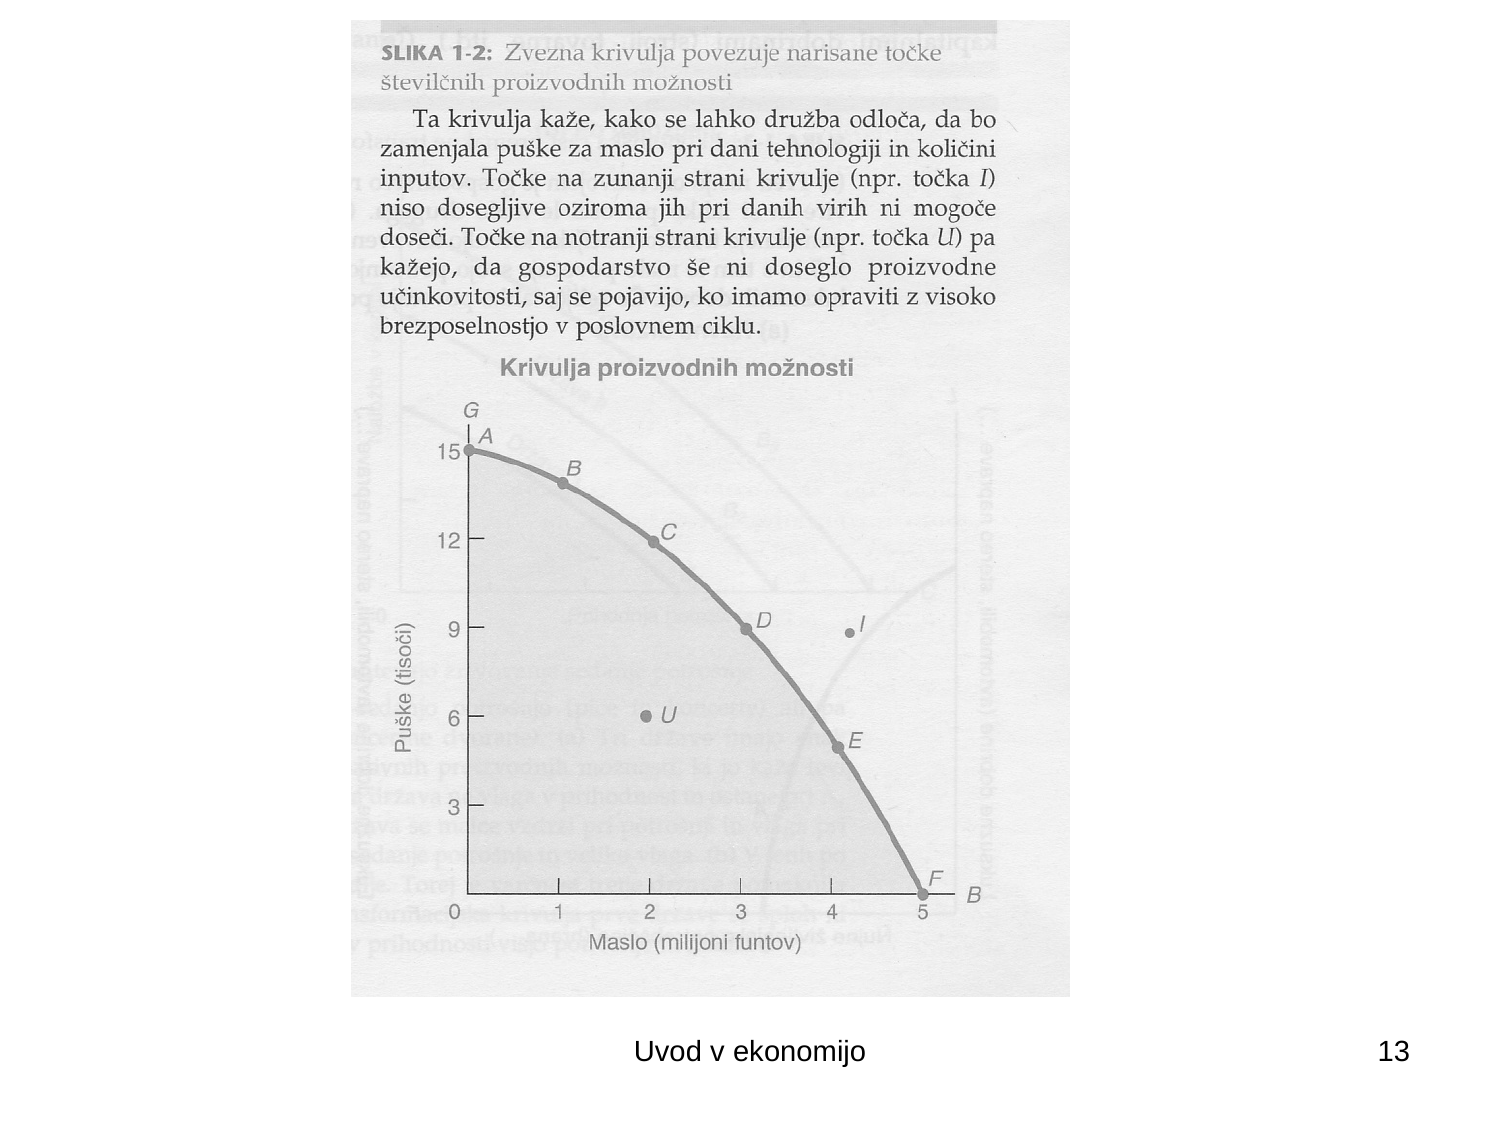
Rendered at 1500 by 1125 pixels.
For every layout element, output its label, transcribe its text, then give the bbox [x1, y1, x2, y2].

text_box Uvod v ekonomijo [512, 1024, 988, 1103]
picture [351, 20, 1070, 997]
text_box <number> [1074, 1024, 1426, 1103]
